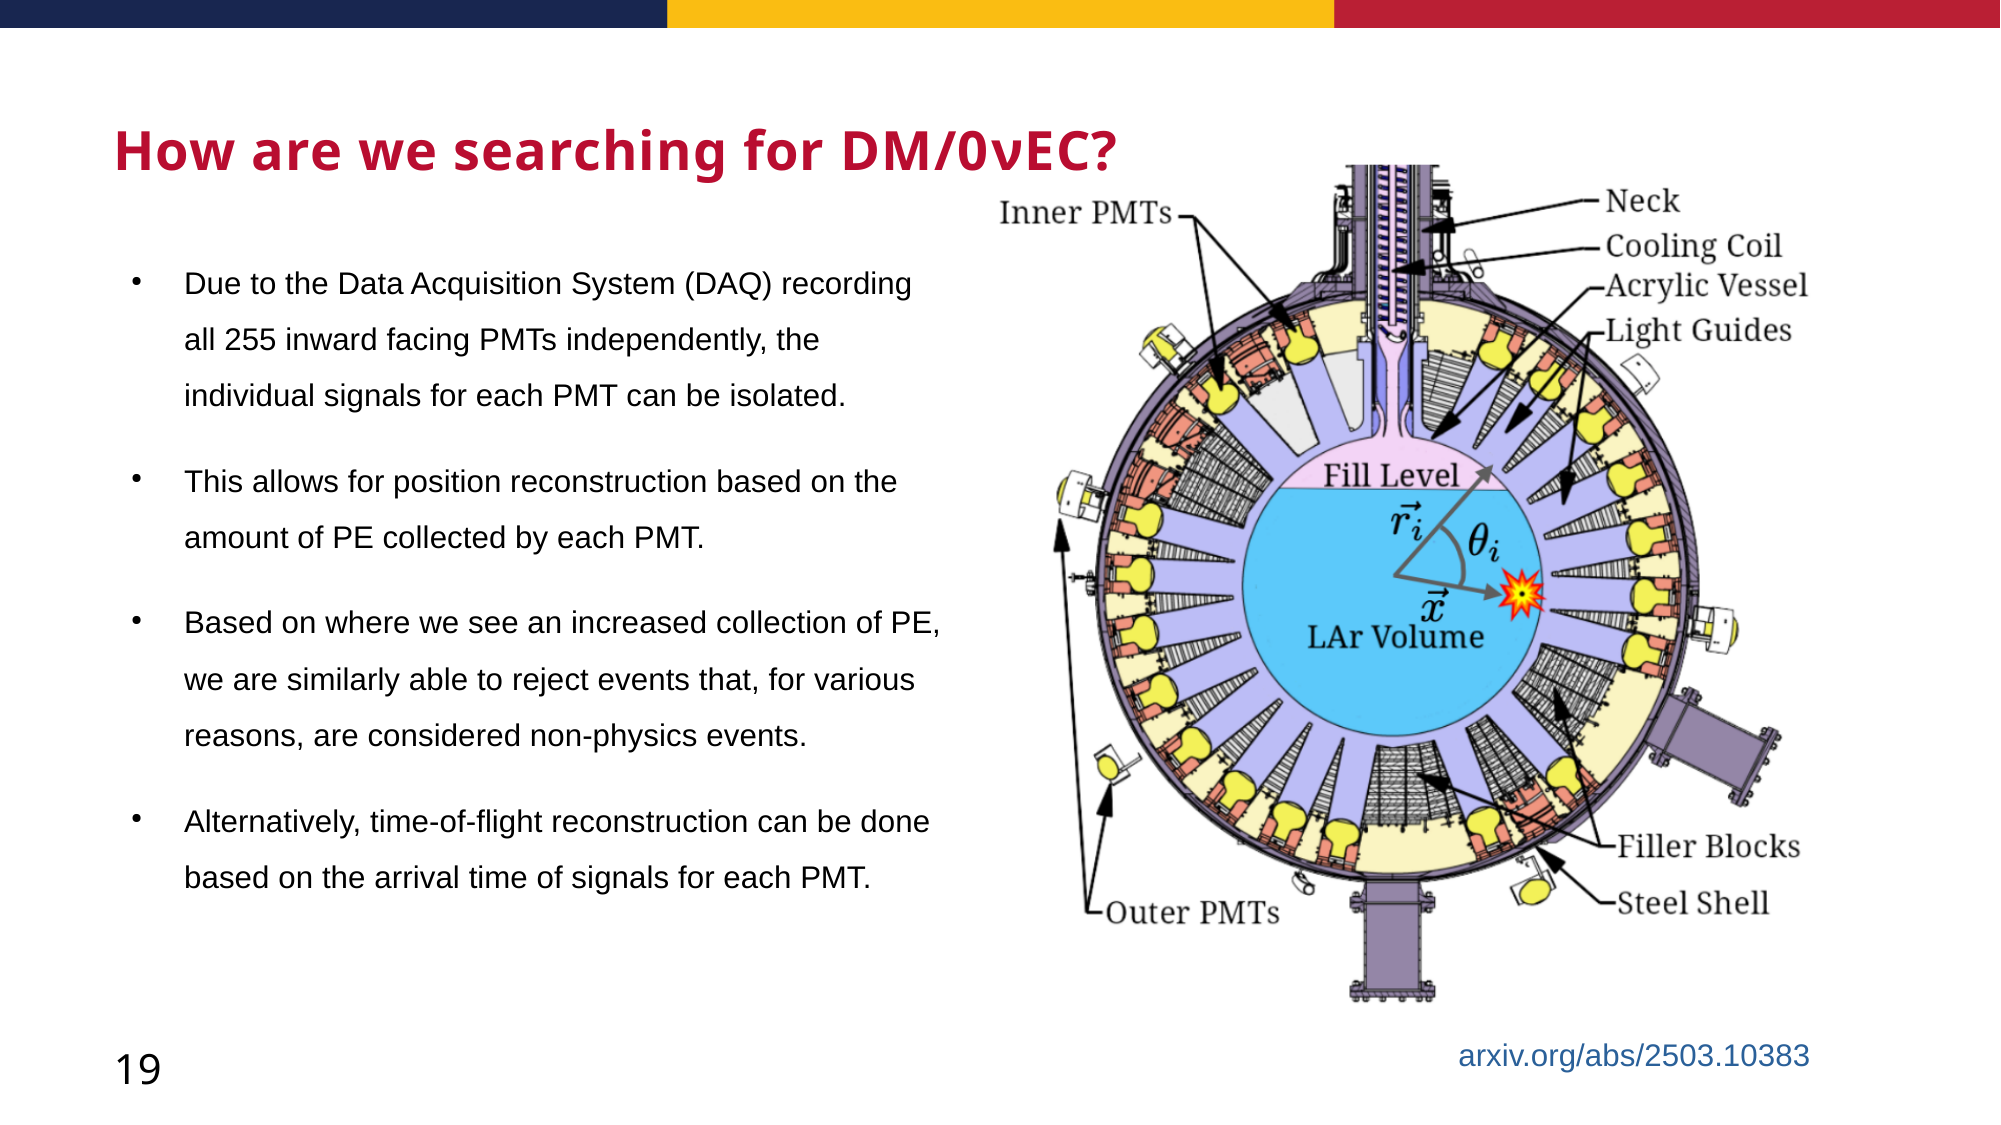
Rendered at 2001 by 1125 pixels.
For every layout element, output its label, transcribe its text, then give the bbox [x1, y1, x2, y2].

picture [0, 0, 2000, 28]
title How are we searching for DM/0νEC? [98, 115, 1886, 219]
slide_number <number> [99, 1035, 190, 1092]
list Due to the Data Acquisition System (DAQ) recording all 255 inward facing PMTs independently, the individual signals for each PMT can be isolated. This allows for position reconstruction based on the amount of PE collected by each PMT. Based on where we see an increased collection of PE, we are similarly able to reject events that, for various reasons, are considered non-physics events. Alternatively, time-of-flight reconstruction can be done based on the arrival time of signals for each PMT. [98, 236, 963, 1013]
picture [944, 219, 1831, 1004]
text_box arxiv.org/abs/2503.10383 [1443, 1031, 1824, 1081]
